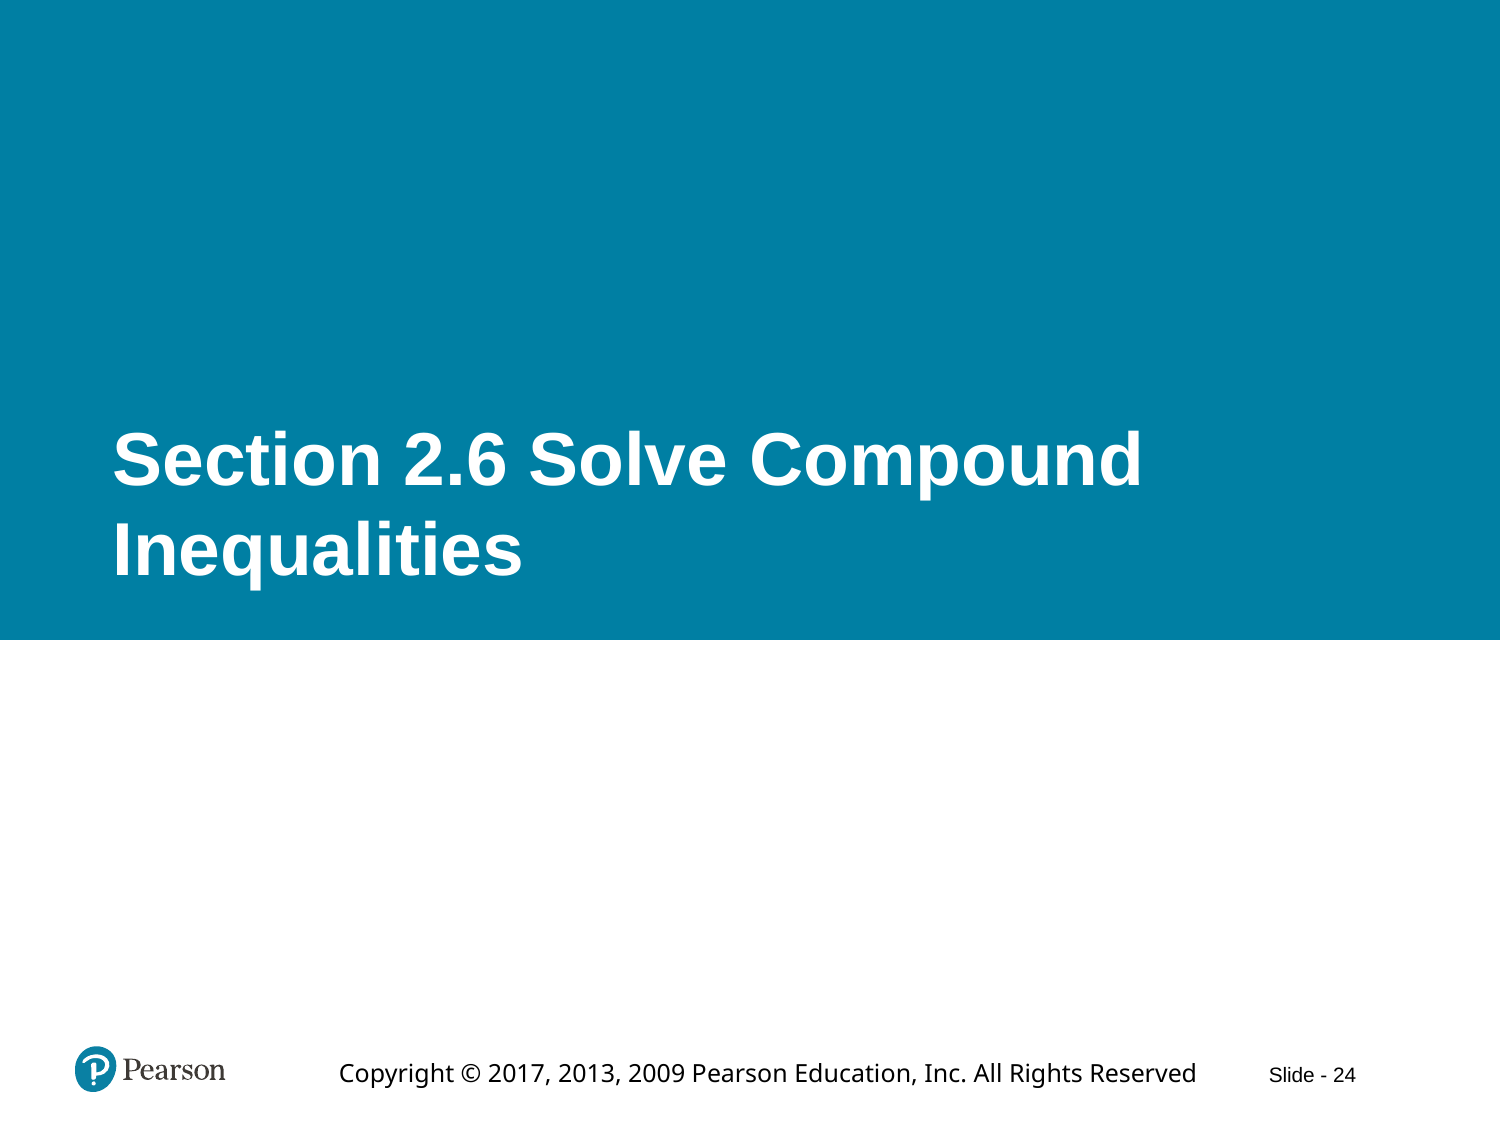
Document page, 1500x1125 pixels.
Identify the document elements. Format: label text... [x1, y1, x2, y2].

title Section 2.6 Solve Compound Inequalities [112, 125, 1388, 591]
